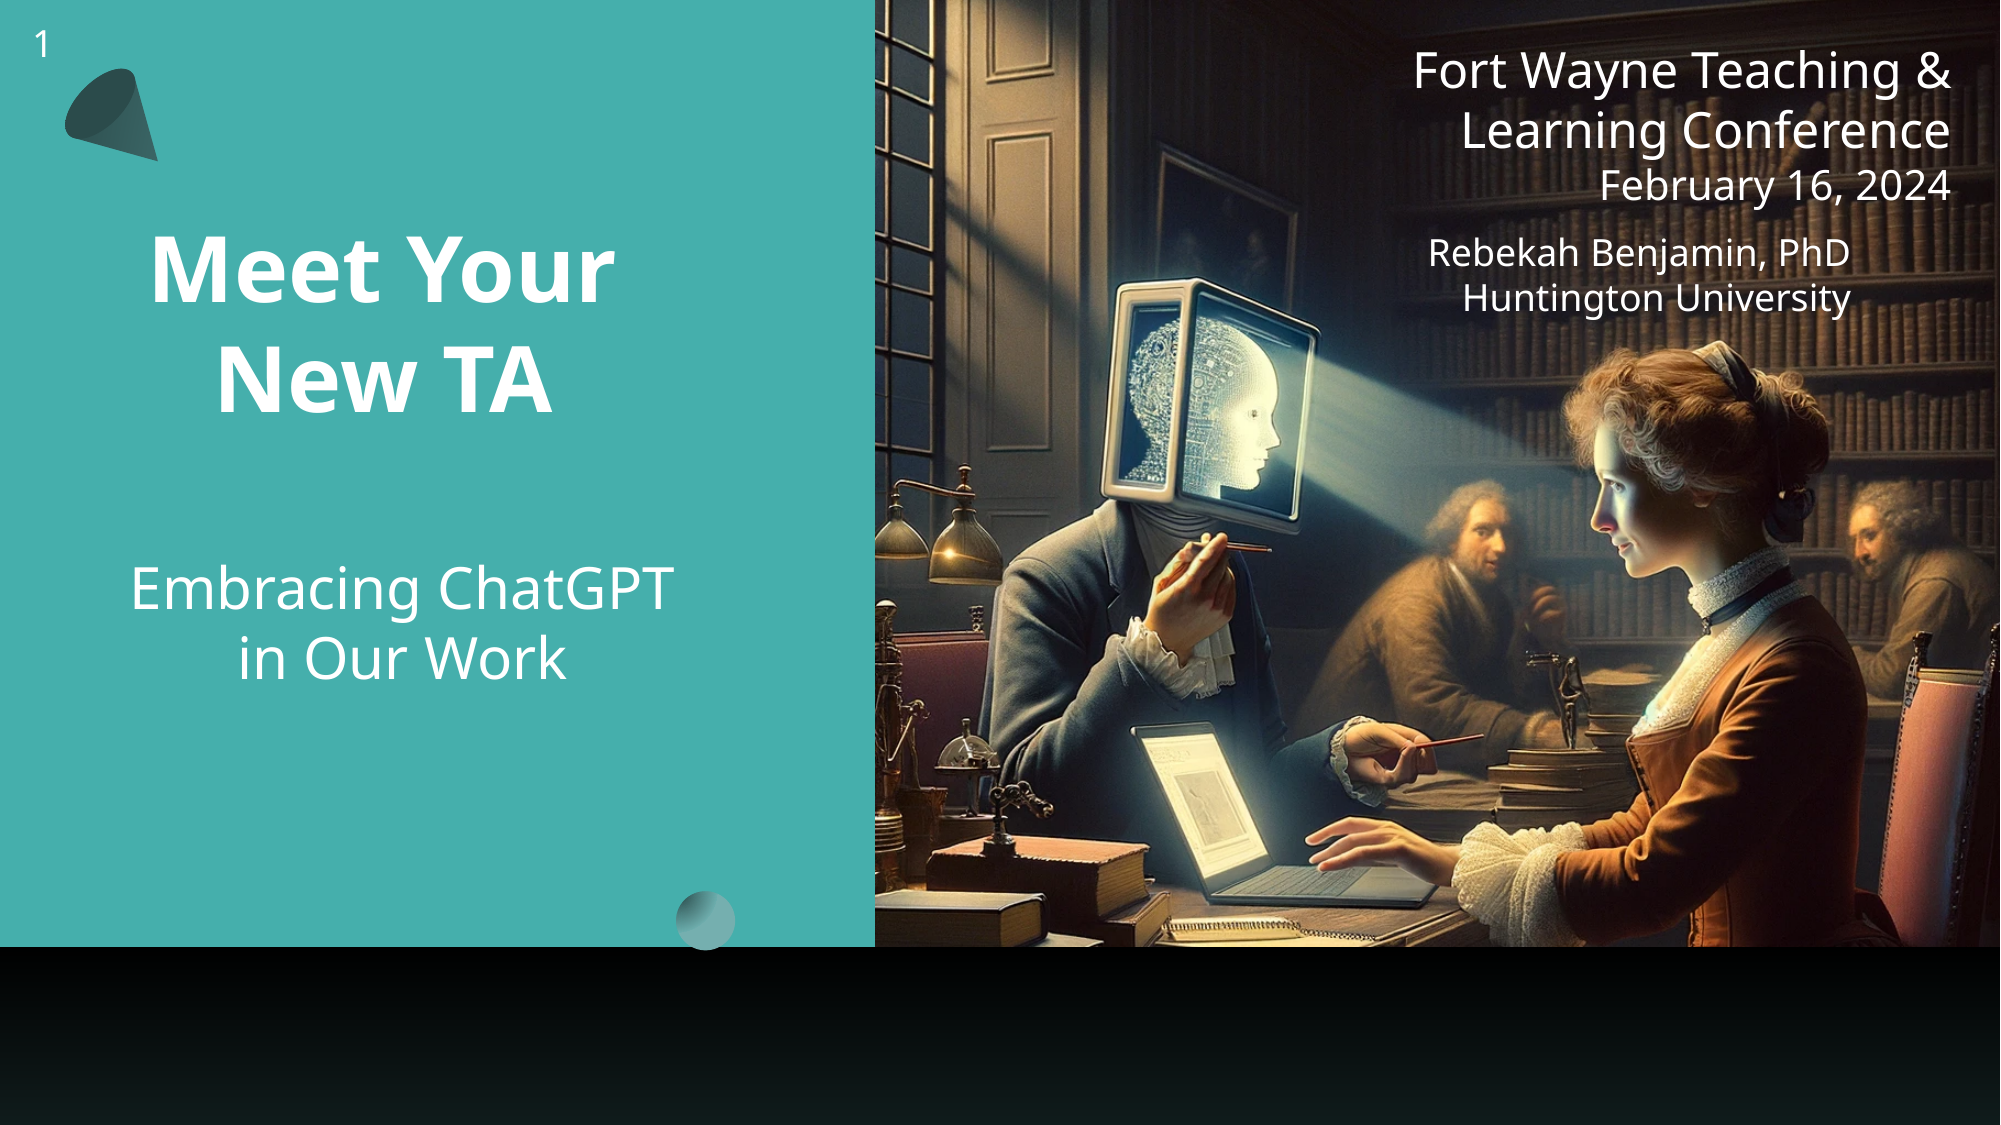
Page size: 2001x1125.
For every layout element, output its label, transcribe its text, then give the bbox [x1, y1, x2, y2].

text_box [0, 0, 2000, 1125]
title Meet Your New TA [90, 172, 676, 541]
text_box Fort Wayne Teaching & Learning Conference February 16, 2024 [1397, 31, 1977, 219]
picture [875, 0, 2000, 947]
text_box 1 [17, 12, 74, 74]
text_box Rebekah Benjamin, PhD Huntington University [1412, 221, 1977, 328]
text_box Embracing ChatGPT in Our Work [90, 543, 715, 700]
